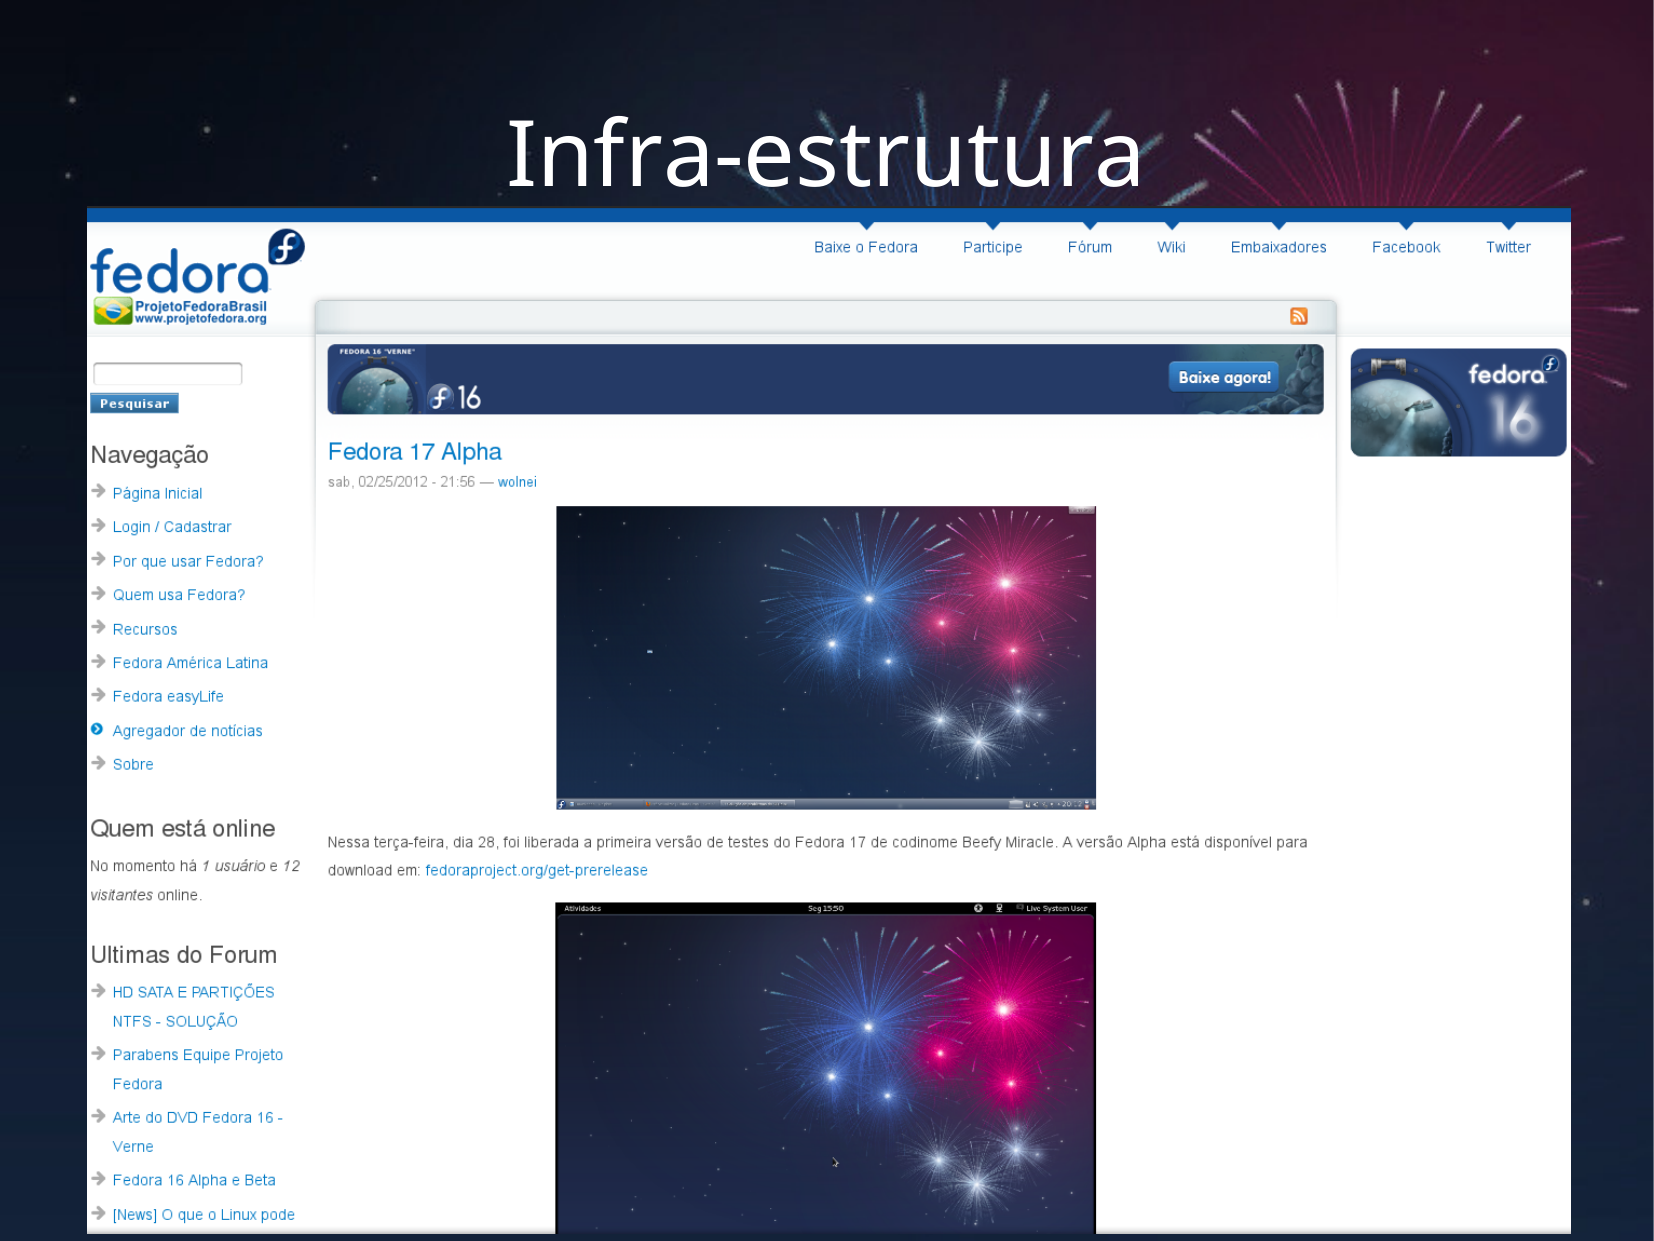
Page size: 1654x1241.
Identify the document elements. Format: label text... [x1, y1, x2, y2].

picture [0, 0, 1654, 1241]
title Infra-estrutura [82, 49, 1571, 257]
